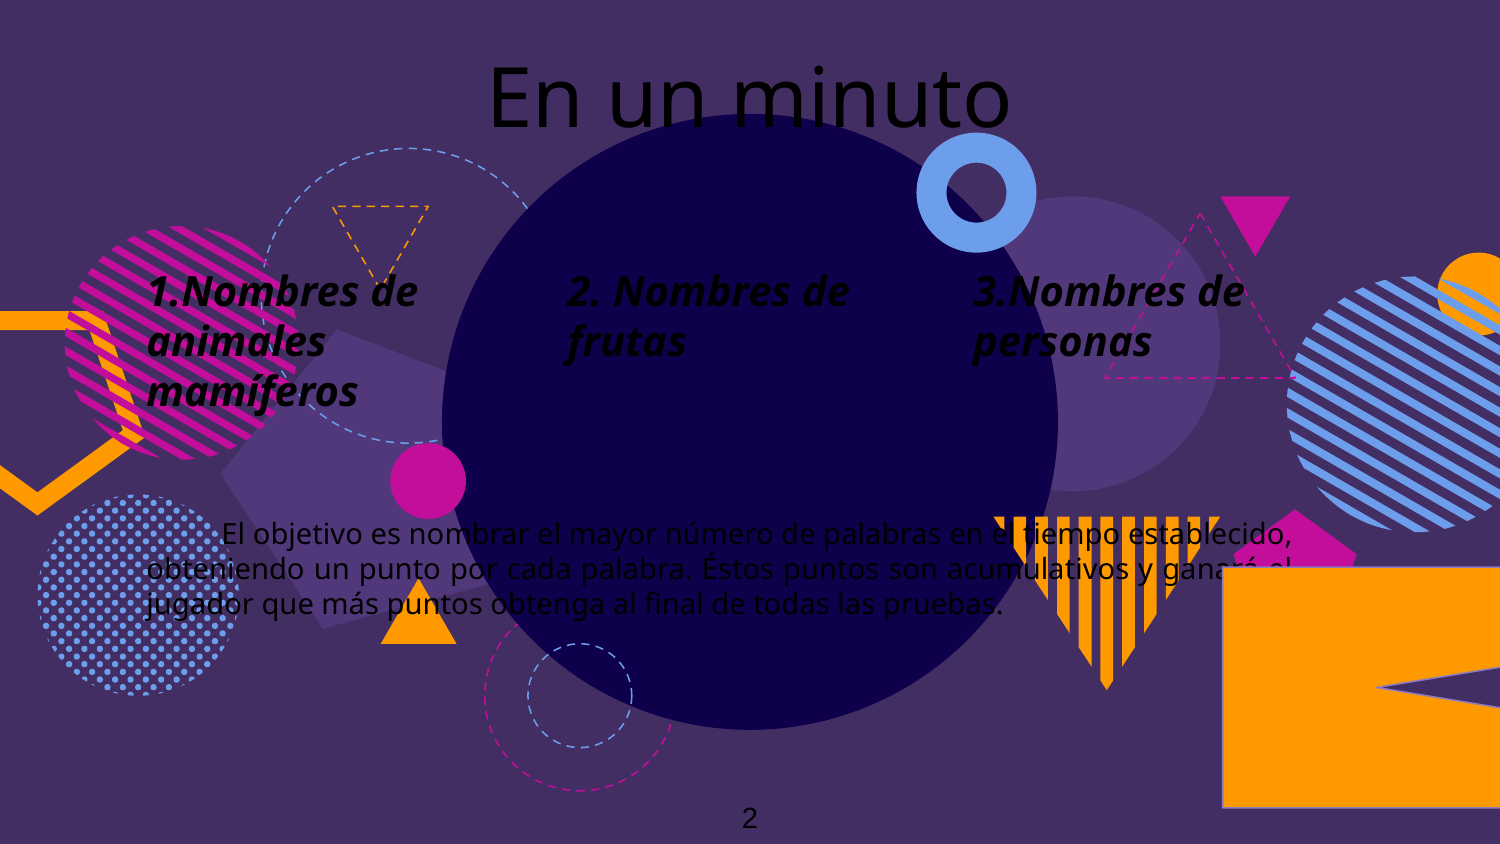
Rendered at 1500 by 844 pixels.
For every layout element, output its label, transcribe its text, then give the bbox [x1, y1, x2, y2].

text_box El objetivo es nombrar el mayor número de palabras en el tiempo establecido, obteniendo un punto por cada palabra. Éstos puntos son acumulativos y ganará el jugador que más puntos obtenga al final de todas las pruebas. [131, 500, 1309, 636]
text_box [1222, 567, 1500, 808]
slide_number <número> [705, 783, 795, 844]
list 3.Nombres de personas [958, 249, 1354, 391]
list 1.Nombres de animales mamíferos [131, 249, 527, 438]
list 2. Nombres de frutas [552, 249, 948, 412]
title En un minuto [335, 0, 1165, 189]
